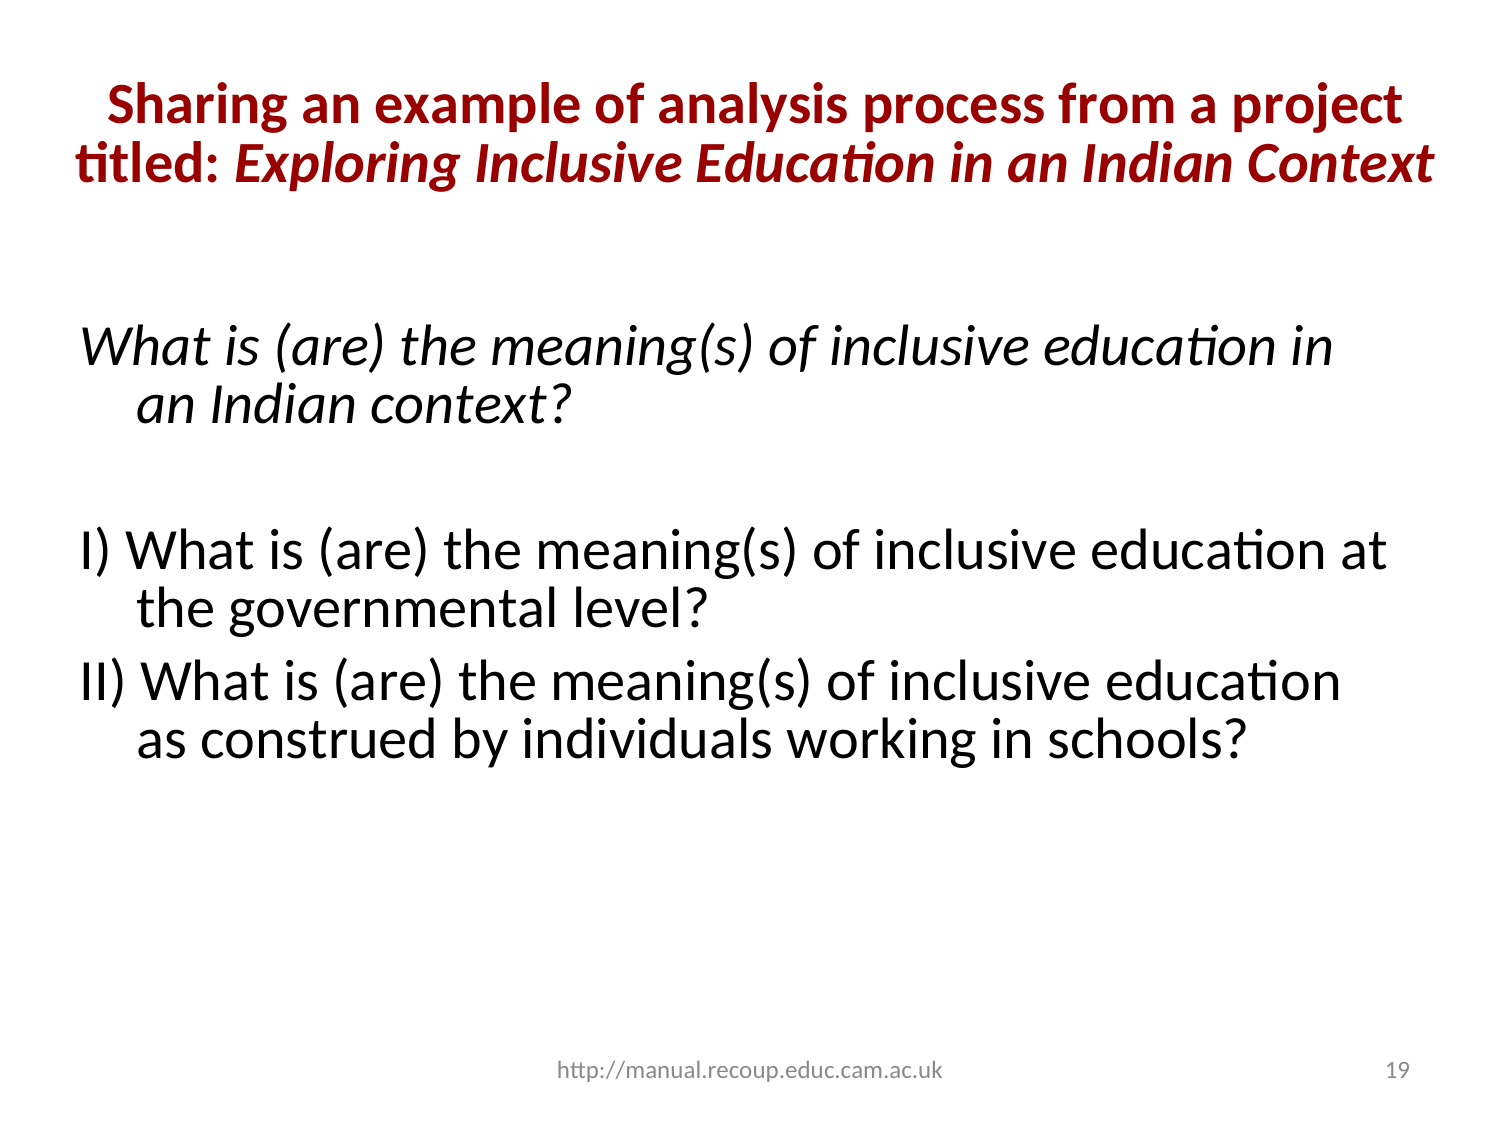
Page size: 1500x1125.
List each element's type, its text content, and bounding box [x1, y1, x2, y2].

list What is (are) the meaning(s) of inclusive education in an Indian context? I) What is (are) the meaning(s) of inclusive education at the governmental level? II) What is (are) the meaning(s) of inclusive education as construed by individuals working in schools? [64, 314, 1415, 1057]
title Sharing an example of analysis process from a project titled: Exploring Inclusive Education in an Indian Context [53, 25, 1459, 251]
